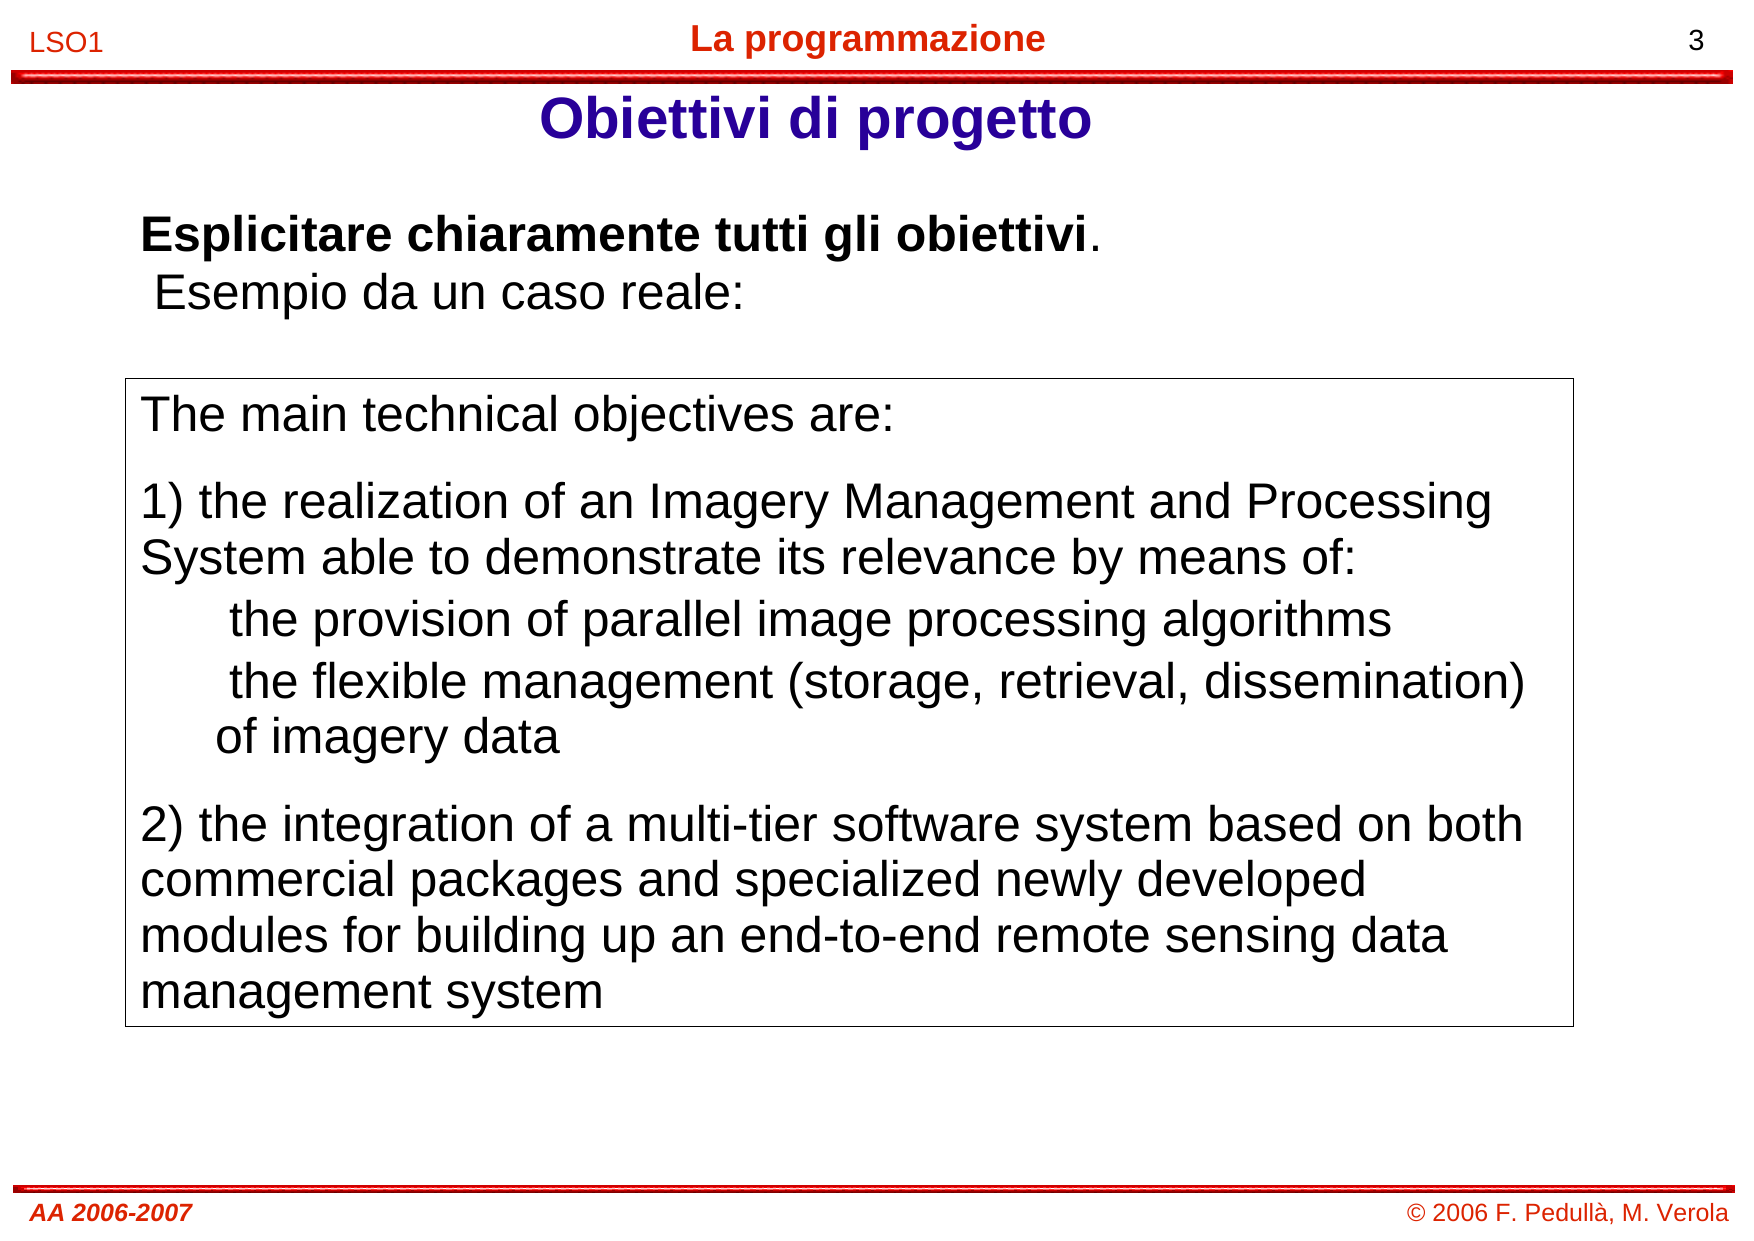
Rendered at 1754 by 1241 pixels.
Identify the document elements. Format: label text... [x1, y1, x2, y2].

text_box The main technical objectives are: 1) the realization of an Imagery Management and Processing System able to demonstrate its relevance by means of: the provision of parallel image processing algorithms the flexible management (storage, retrieval, dissemination) of imagery data 2) the integration of a multi-tier software system based on both commercial packages and specialized newly developed modules for building up an end-to-end remote sensing data management system [125, 378, 1574, 1027]
text_box Esplicitare chiaramente tutti gli obiettivi. Esempio da un caso reale: [125, 203, 1110, 318]
picture [11, 70, 1733, 84]
title Obiettivi di progetto [153, 77, 1464, 166]
picture [13, 1185, 1735, 1193]
